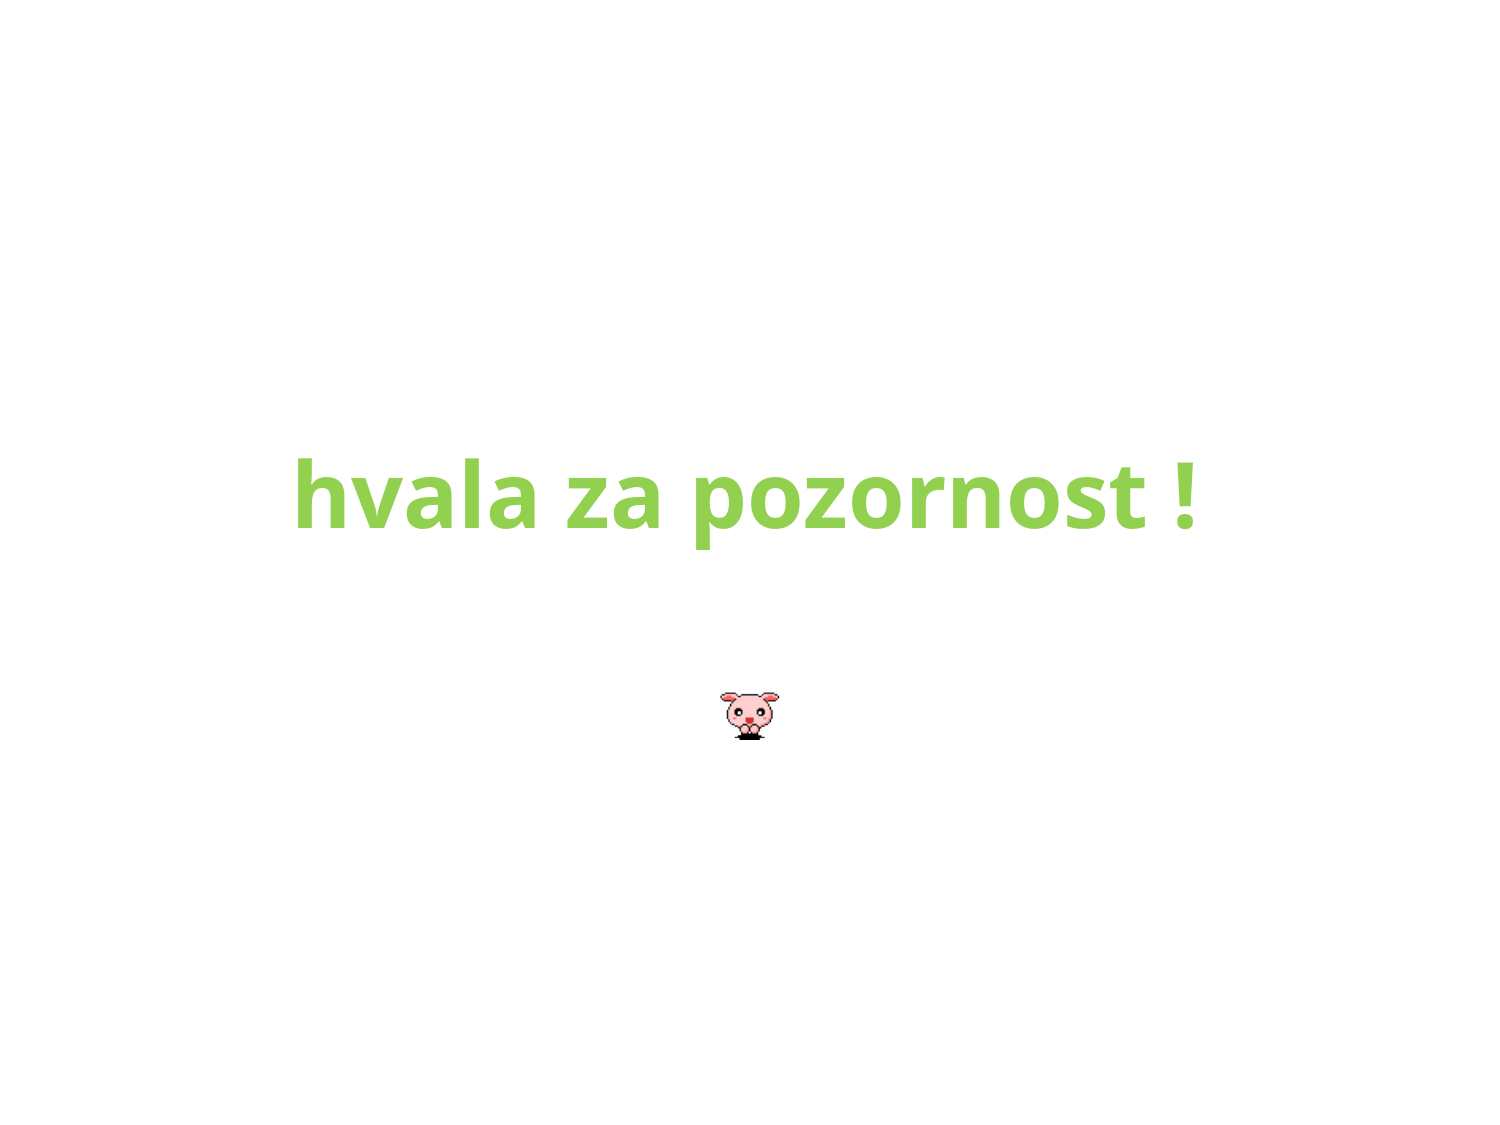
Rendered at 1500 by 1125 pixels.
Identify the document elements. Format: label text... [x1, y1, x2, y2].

title hvala za pozornost ! [70, 398, 1421, 586]
picture [714, 691, 786, 740]
